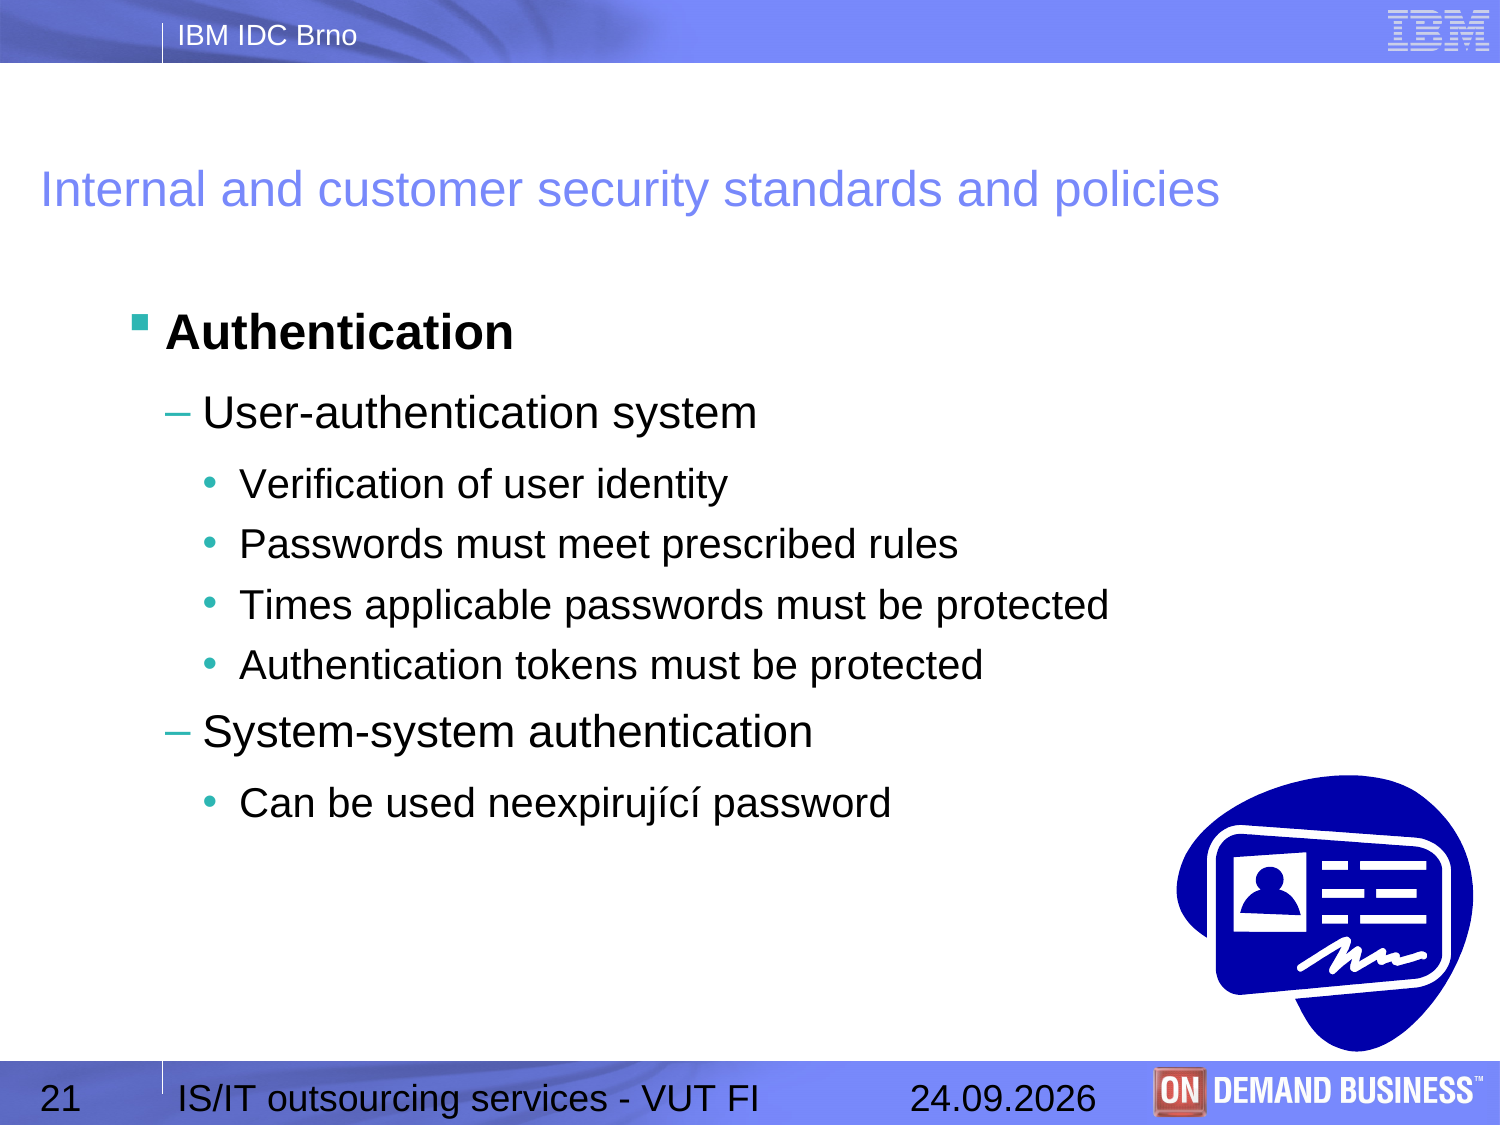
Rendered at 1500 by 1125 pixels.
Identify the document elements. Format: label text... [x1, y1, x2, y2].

picture [1175, 774, 1474, 1054]
title Internal and customer security standards and policies [25, 142, 1378, 225]
picture [0, 0, 1500, 63]
picture [0, 1061, 1500, 1125]
list Authentication User-authentication system Verification of user identity Passwords must meet prescribed rules Times applicable passwords must be protected Authentication tokens must be protected System-system authentication Can be used neexpirující password [112, 291, 1388, 932]
